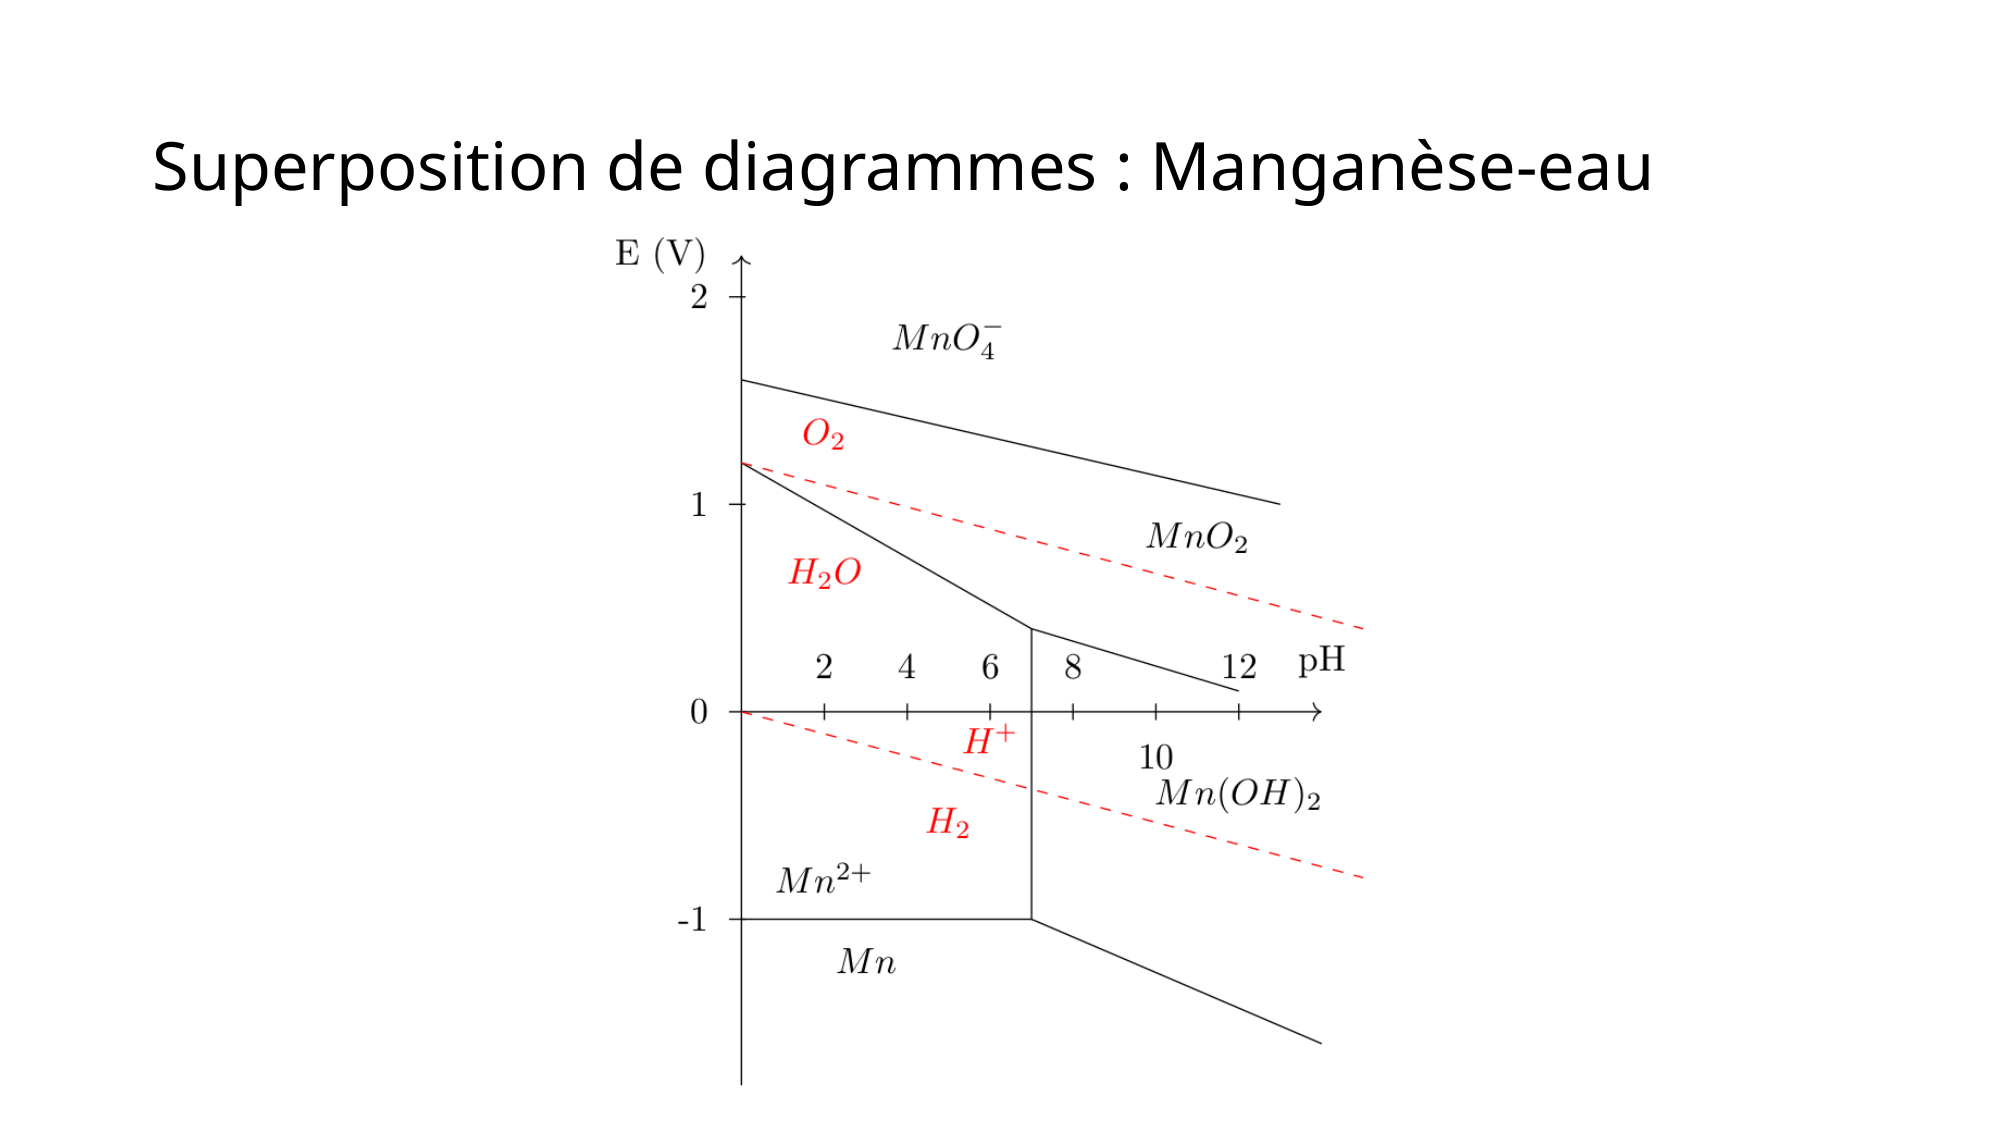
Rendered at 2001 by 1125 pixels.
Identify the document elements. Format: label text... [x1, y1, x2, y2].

title Superposition de diagrammes : Manganèse-eau [137, 59, 1863, 278]
picture [603, 220, 1398, 1107]
